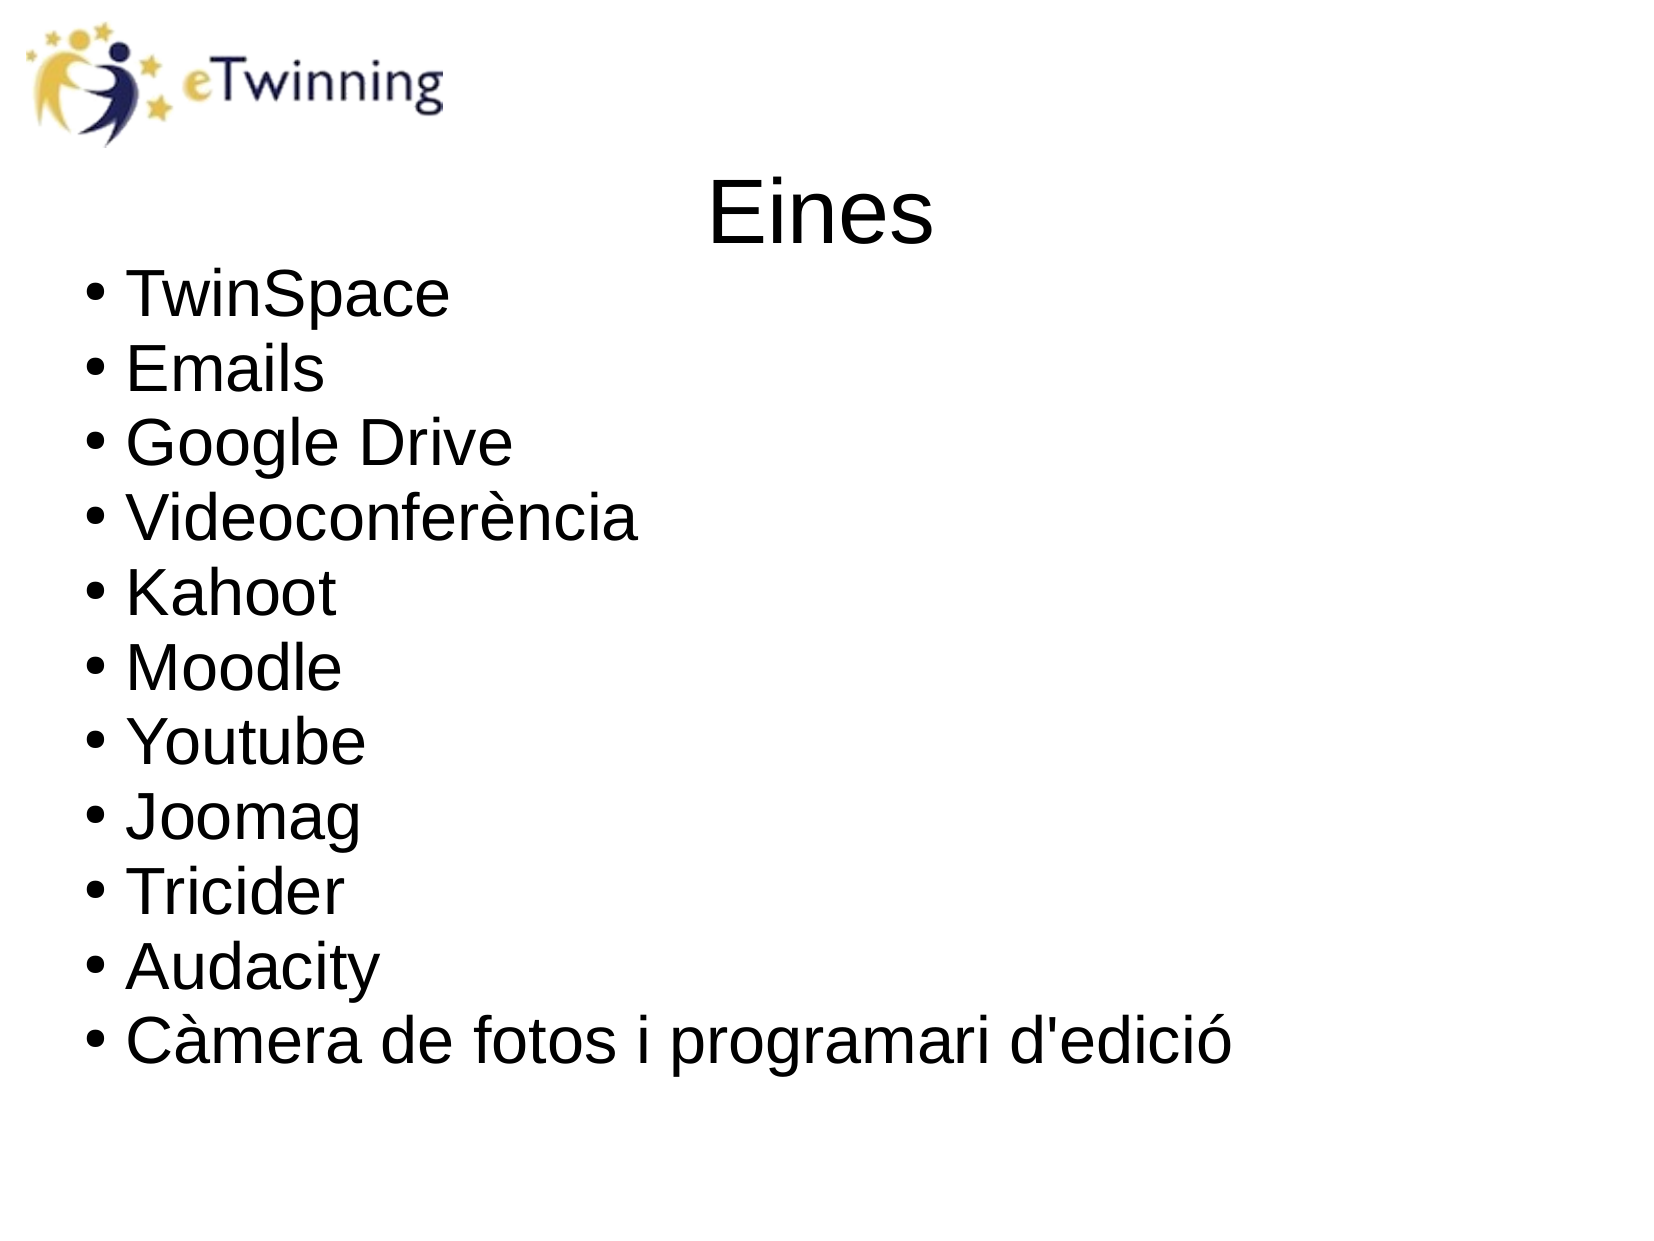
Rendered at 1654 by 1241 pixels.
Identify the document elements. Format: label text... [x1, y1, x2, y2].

title Eines [76, 127, 1565, 296]
subtitle TwinSpace Emails Google Drive Videoconferència Kahoot Moodle Youtube Joomag Tricider Audacity Càmera de fotos i programari d'edició [83, 257, 1572, 1077]
picture [26, 20, 443, 148]
